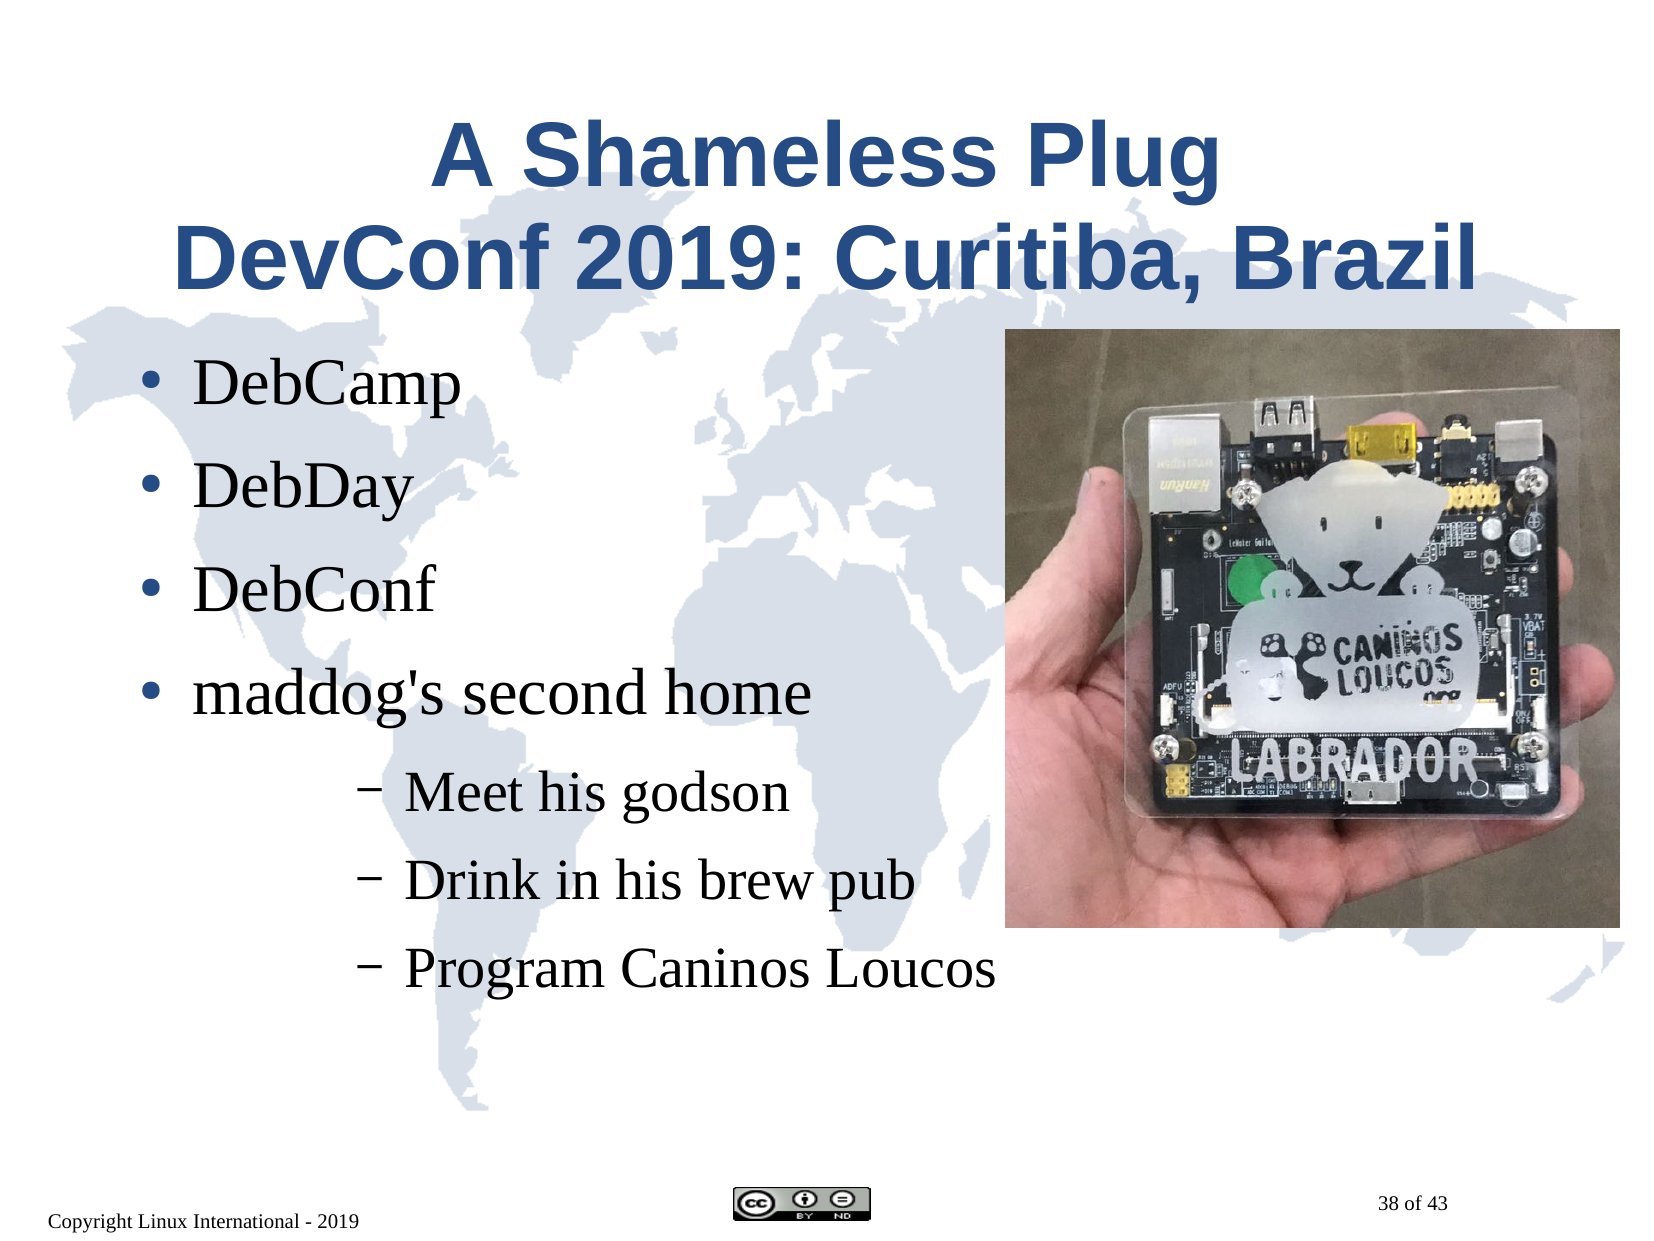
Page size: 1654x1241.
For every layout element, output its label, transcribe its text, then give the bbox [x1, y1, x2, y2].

title A Shameless Plug DevConf 2019: Curitiba, Brazil [121, 102, 1533, 311]
list DebCamp DebDay DebConf maddog's second home Meet his godson Drink in his brew pub Program Caninos Loucos [121, 344, 1533, 1065]
picture [37, 91, 1653, 1147]
picture [733, 1187, 871, 1221]
